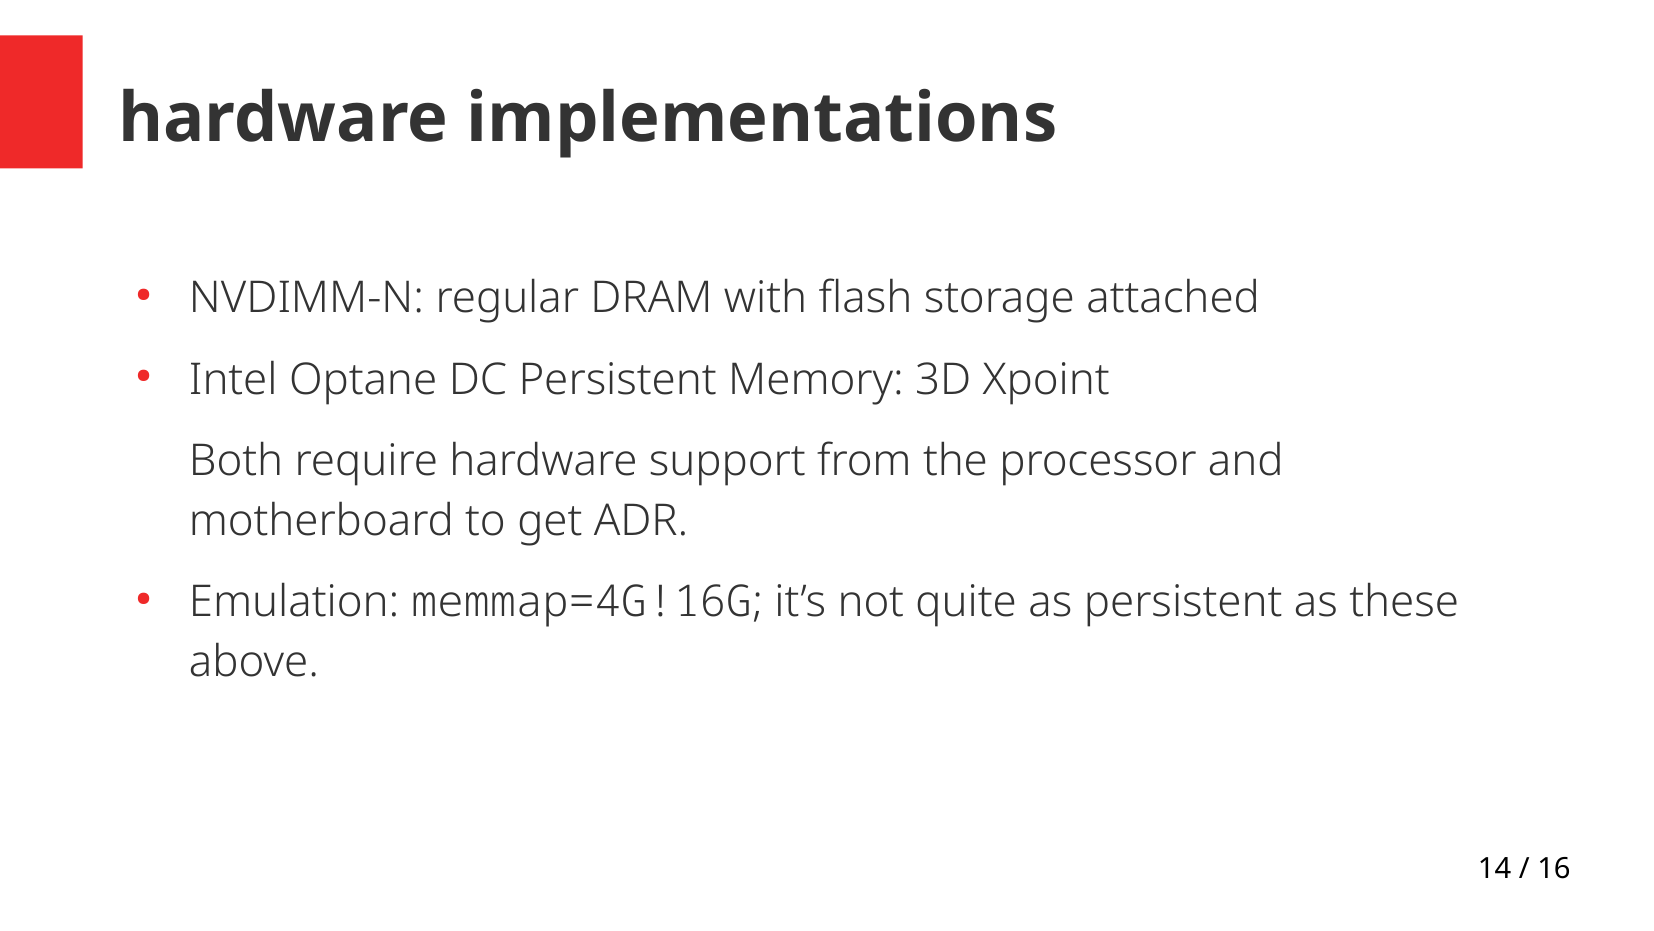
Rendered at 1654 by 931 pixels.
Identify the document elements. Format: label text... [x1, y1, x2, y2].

title hardware implementations [118, 37, 1571, 193]
list NVDIMM-N: regular DRAM with flash storage attached Intel Optane DC Persistent Memory: 3D Xpoint Both require hardware support from the processor and motherboard to get ADR. Emulation: memmap=4G!16G; it’s not quite as persistent as these above. [118, 265, 1536, 806]
